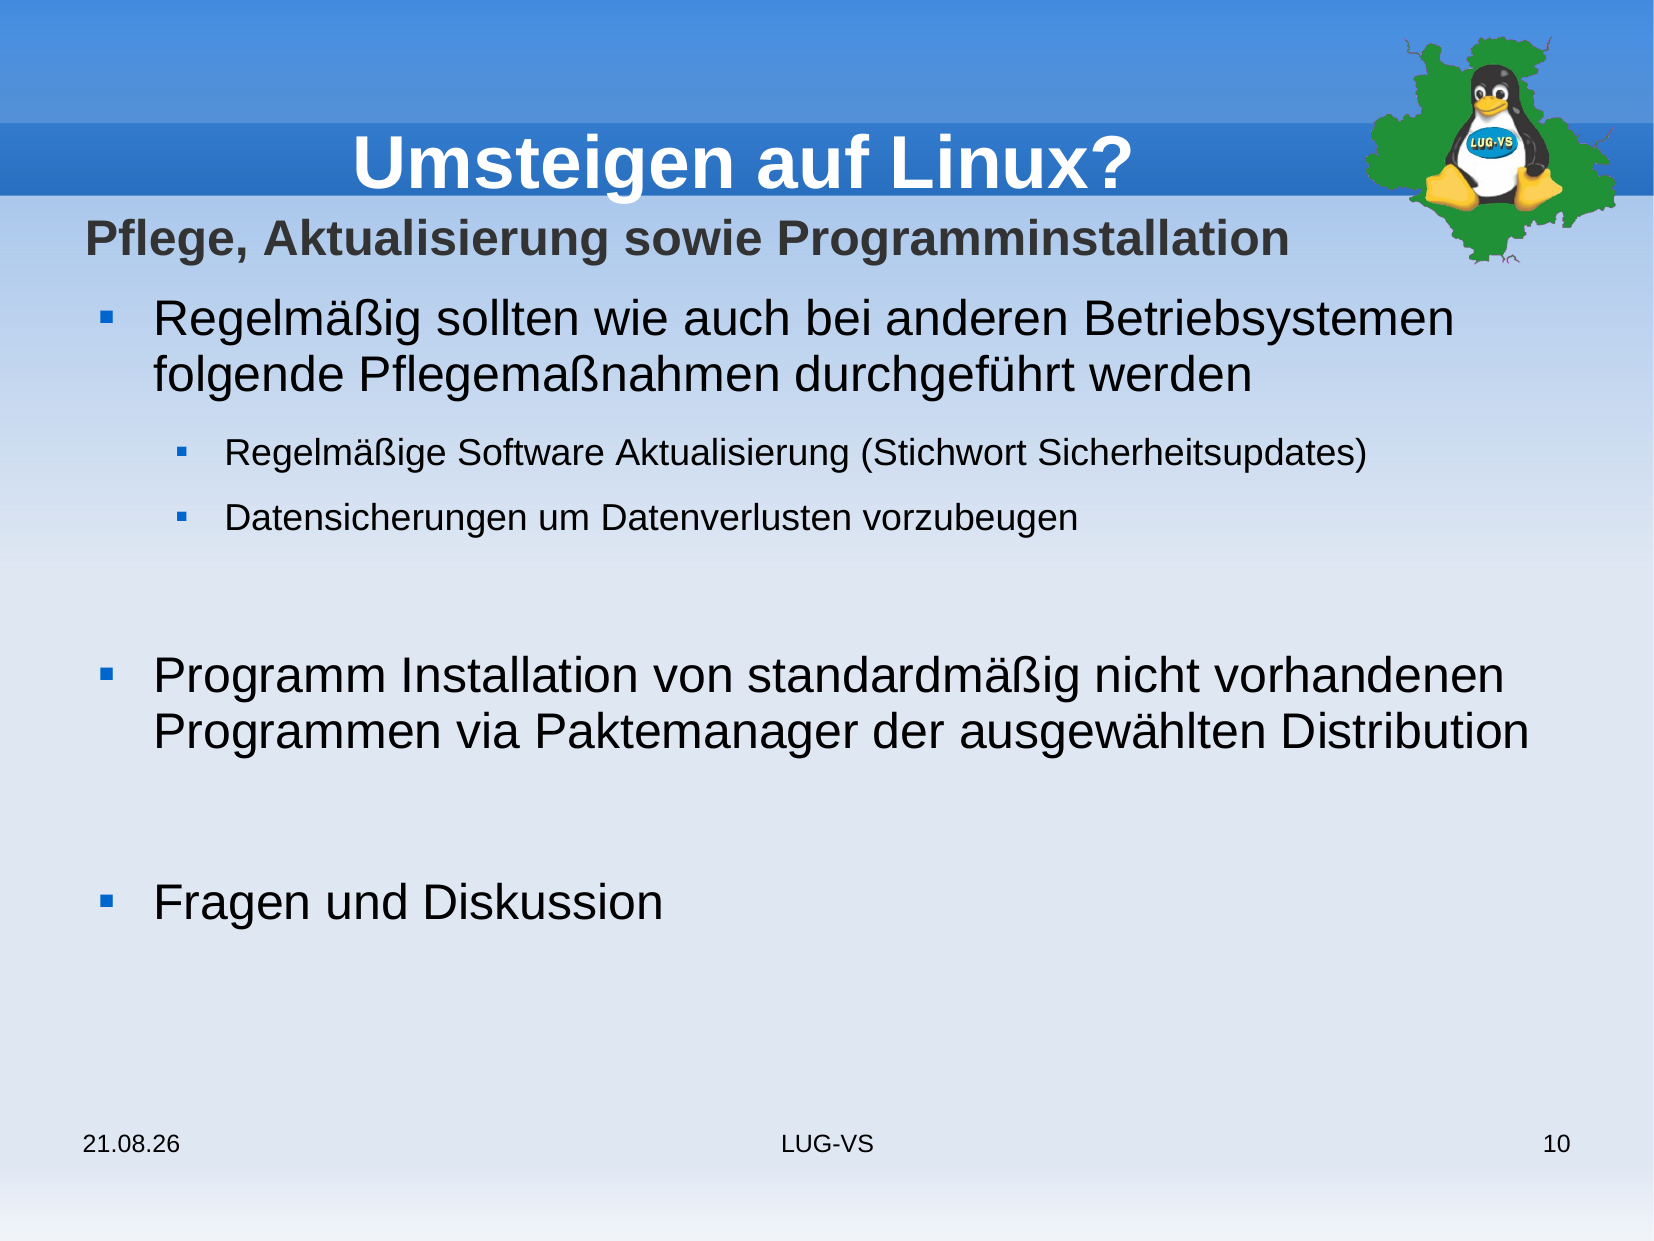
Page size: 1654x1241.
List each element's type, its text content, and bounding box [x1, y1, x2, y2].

list Regelmäßig sollten wie auch bei anderen Betriebsystemen folgende Pflegemaßnahmen durchgeführt werden Regelmäßige Software Aktualisierung (Stichwort Sicherheitsupdates) Datensicherungen um Datenverlusten vorzubeugen Programm Installation von standardmäßig nicht vorhandenen Programmen via Paktemanager der ausgewählten Distribution Fragen und Diskussion [82, 290, 1571, 1109]
text_box Pflege, Aktualisierung sowie Programminstallation [14, 209, 1418, 266]
title Umsteigen auf Linux? [0, 59, 1489, 267]
picture [0, 0, 1654, 1241]
picture [1489, 137, 1512, 149]
